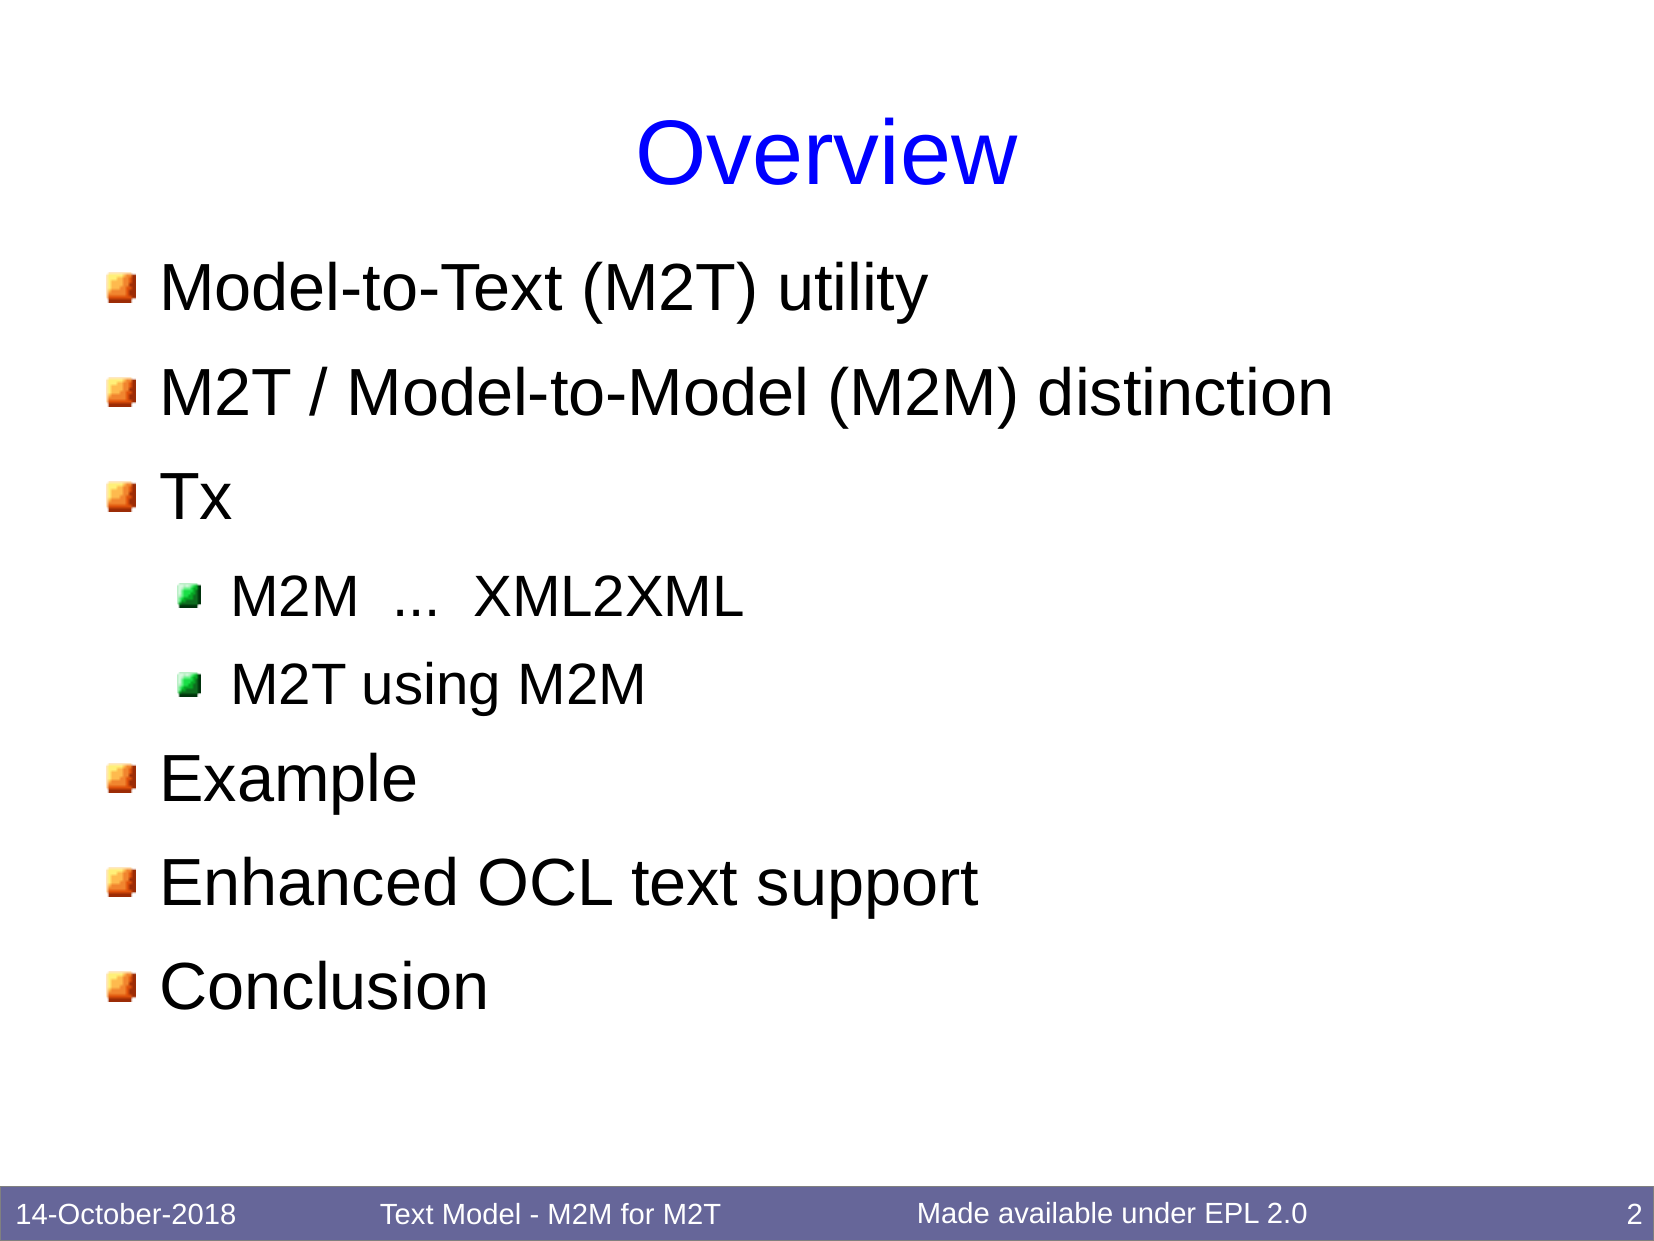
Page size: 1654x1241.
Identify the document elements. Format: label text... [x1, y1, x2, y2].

list Model-to-Text (M2T) utility M2T / Model-to-Model (M2M) distinction Tx M2M ... XML2XML M2T using M2M Example Enhanced OCL text support Conclusion [88, 250, 1615, 1172]
title Overview [82, 49, 1571, 257]
